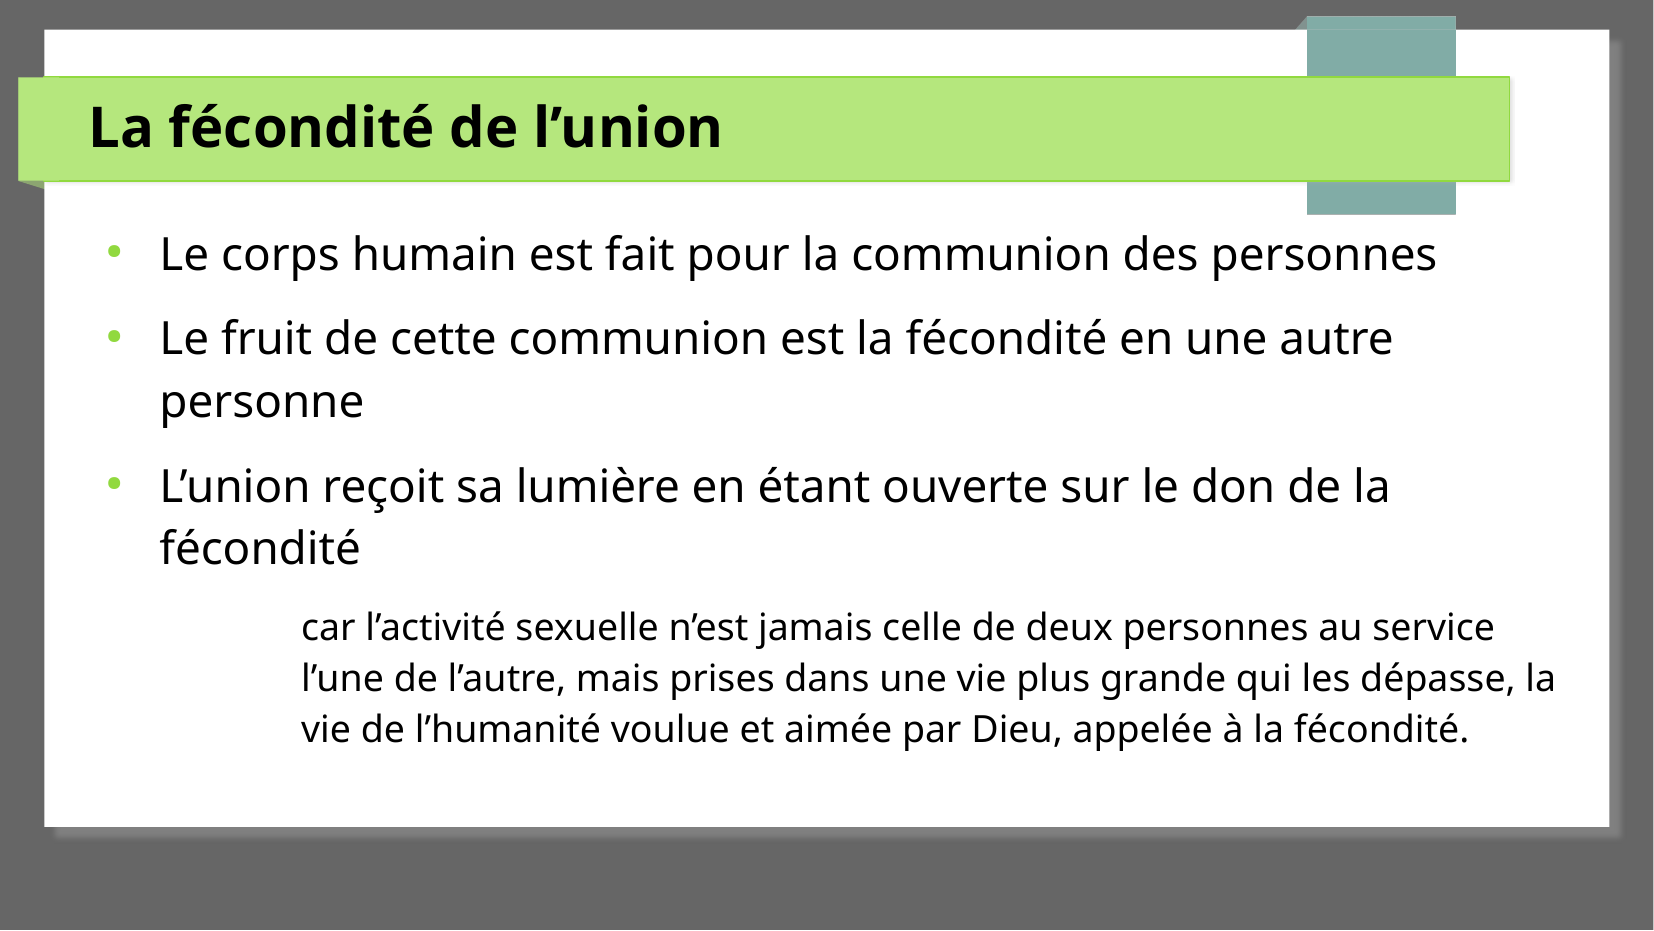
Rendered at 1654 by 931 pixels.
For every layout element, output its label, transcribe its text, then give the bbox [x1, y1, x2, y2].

list Le corps humain est fait pour la communion des personnes Le fruit de cette communion est la fécondité en une autre personne L’union reçoit sa lumière en étant ouverte sur le don de la fécondité car l’activité sexuelle n’est jamais celle de deux personnes au service l’une de l’autre, mais prises dans une vie plus grande qui les dépasse, la vie de l’humanité voulue et aimée par Dieu, appelée à la fécondité. [88, 221, 1565, 813]
title La fécondité de l’union [88, 73, 1506, 178]
